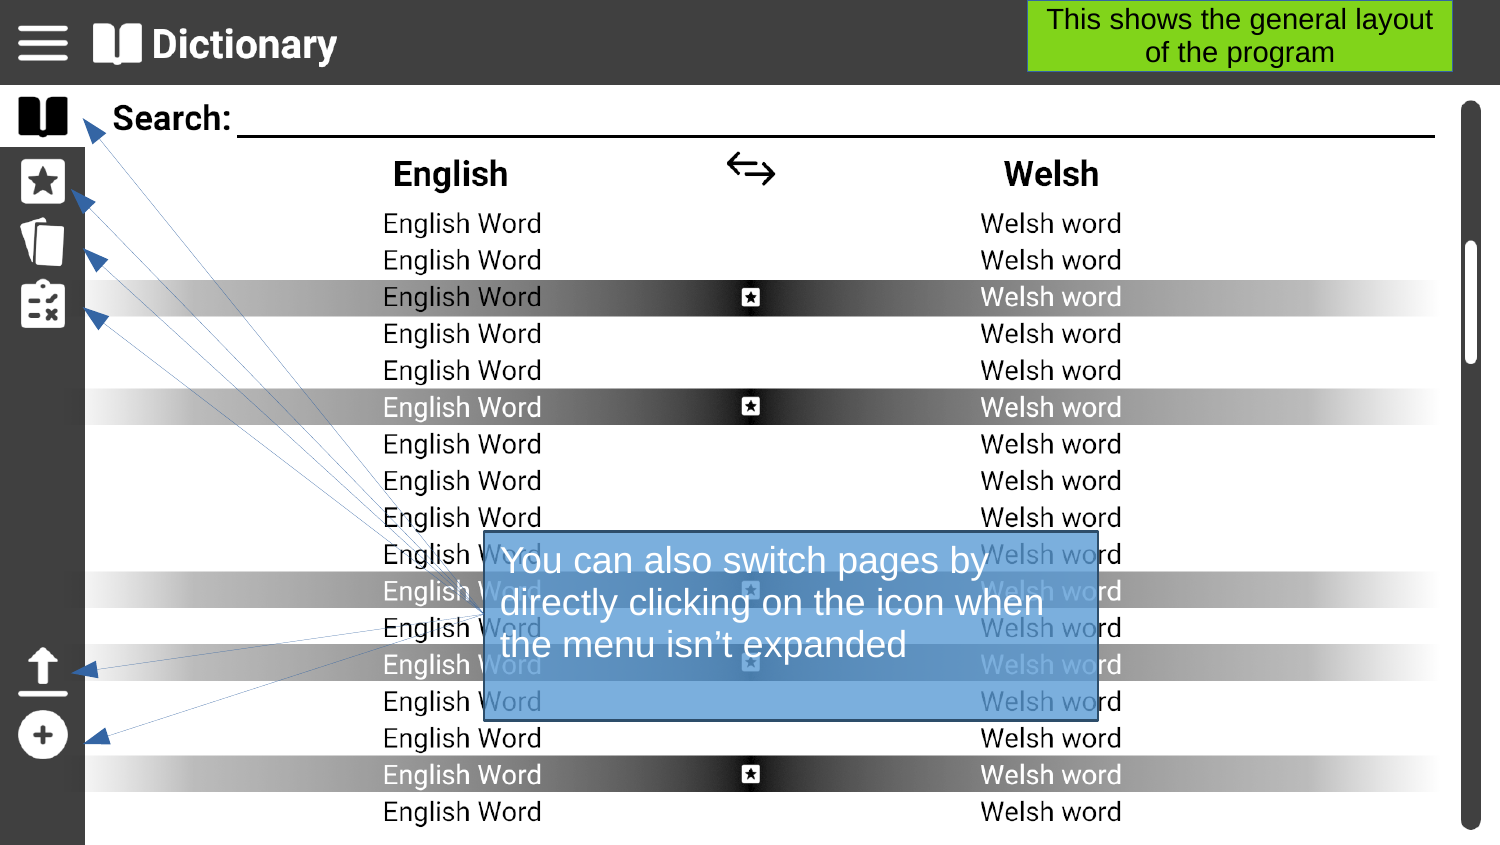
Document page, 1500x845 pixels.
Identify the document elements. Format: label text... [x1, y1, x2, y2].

text_box This shows the general layout of the program [1027, 0, 1453, 72]
text_box You can also switch pages by directly clicking on the icon when the menu isn’t expanded [484, 531, 1099, 721]
picture [0, 0, 1500, 845]
